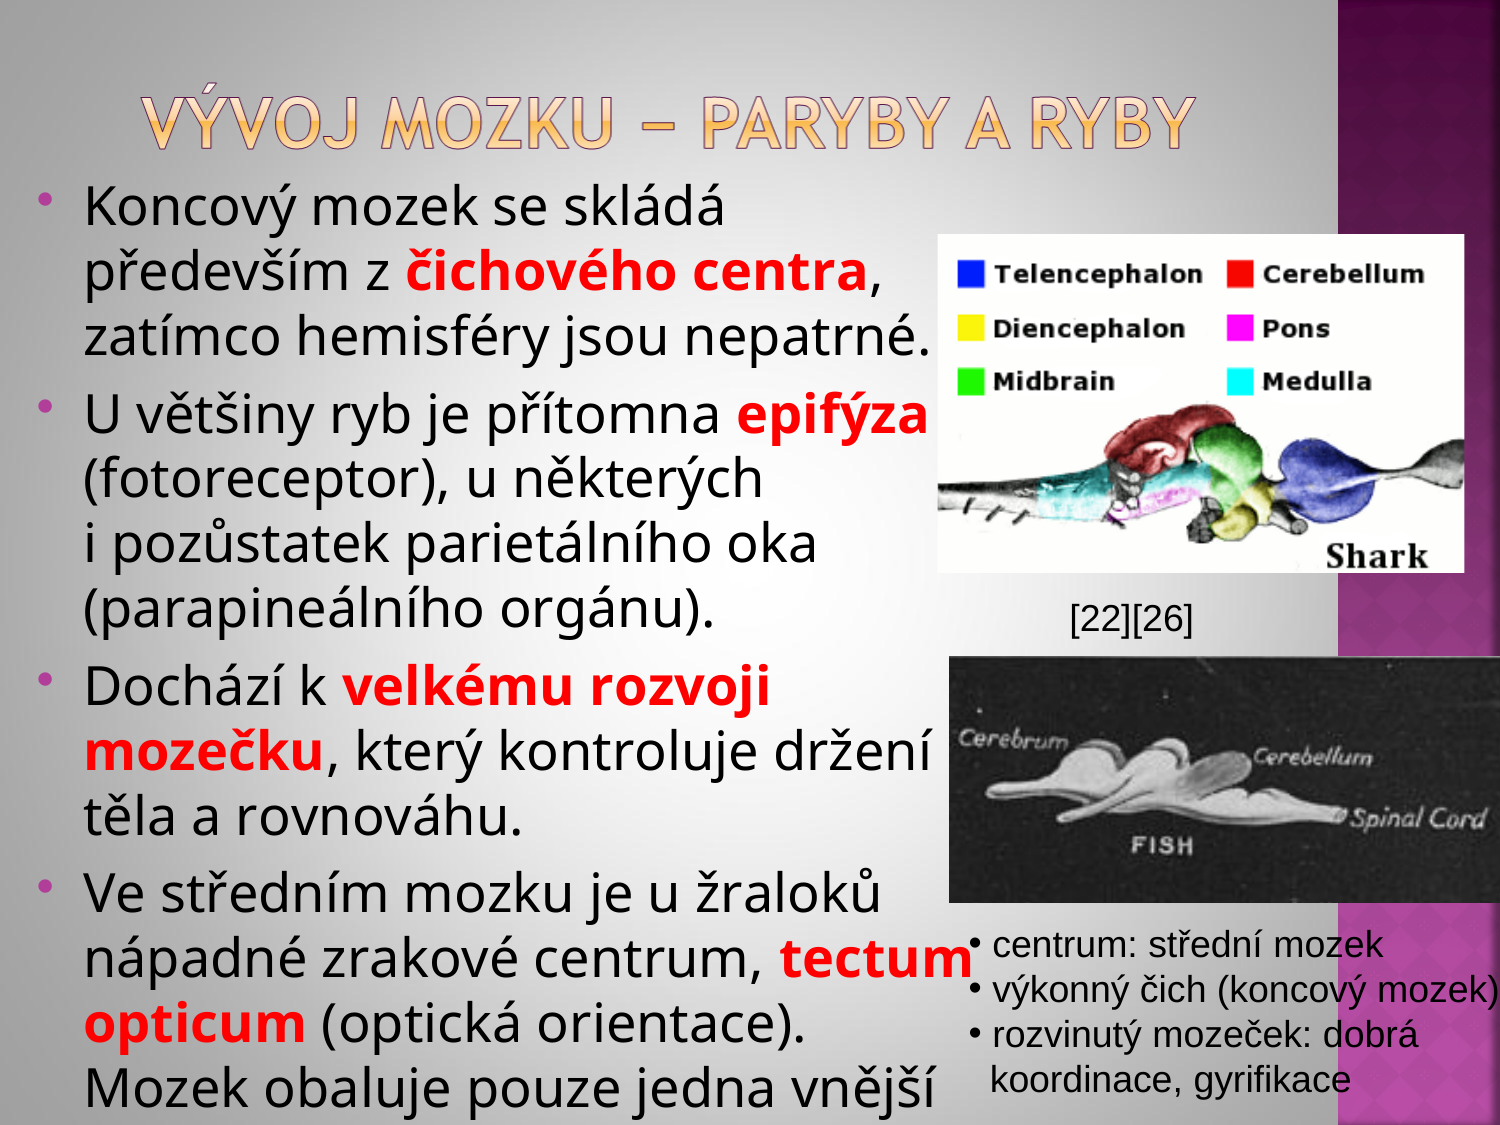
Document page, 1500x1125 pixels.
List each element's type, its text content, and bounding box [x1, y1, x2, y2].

text_box [22][26] [1054, 585, 1387, 692]
text_box centrum: střední mozek výkonný čich (koncový mozek) rozvinutý mozeček: dobrá koordinace, gyrifikace [878, 867, 1500, 1125]
text_box [75, 53, 1264, 208]
list Koncový mozek se skládá především z čichového centra, zatímco hemisféry jsou nepatrné. U většiny ryb je přítomna epifýza (fotoreceptor), u některých i pozůstatek parietálního oka (parapineálního orgánu). Dochází k velkému rozvoji mozečku, který kontroluje držení těla a rovnováhu. Ve středním mozku je u žraloků nápadné zrakové centrum, tectum opticum (optická orientace). Mozek obaluje pouze jedna vnější plena. [23, 164, 997, 1125]
picture [0, 0, 1500, 1125]
